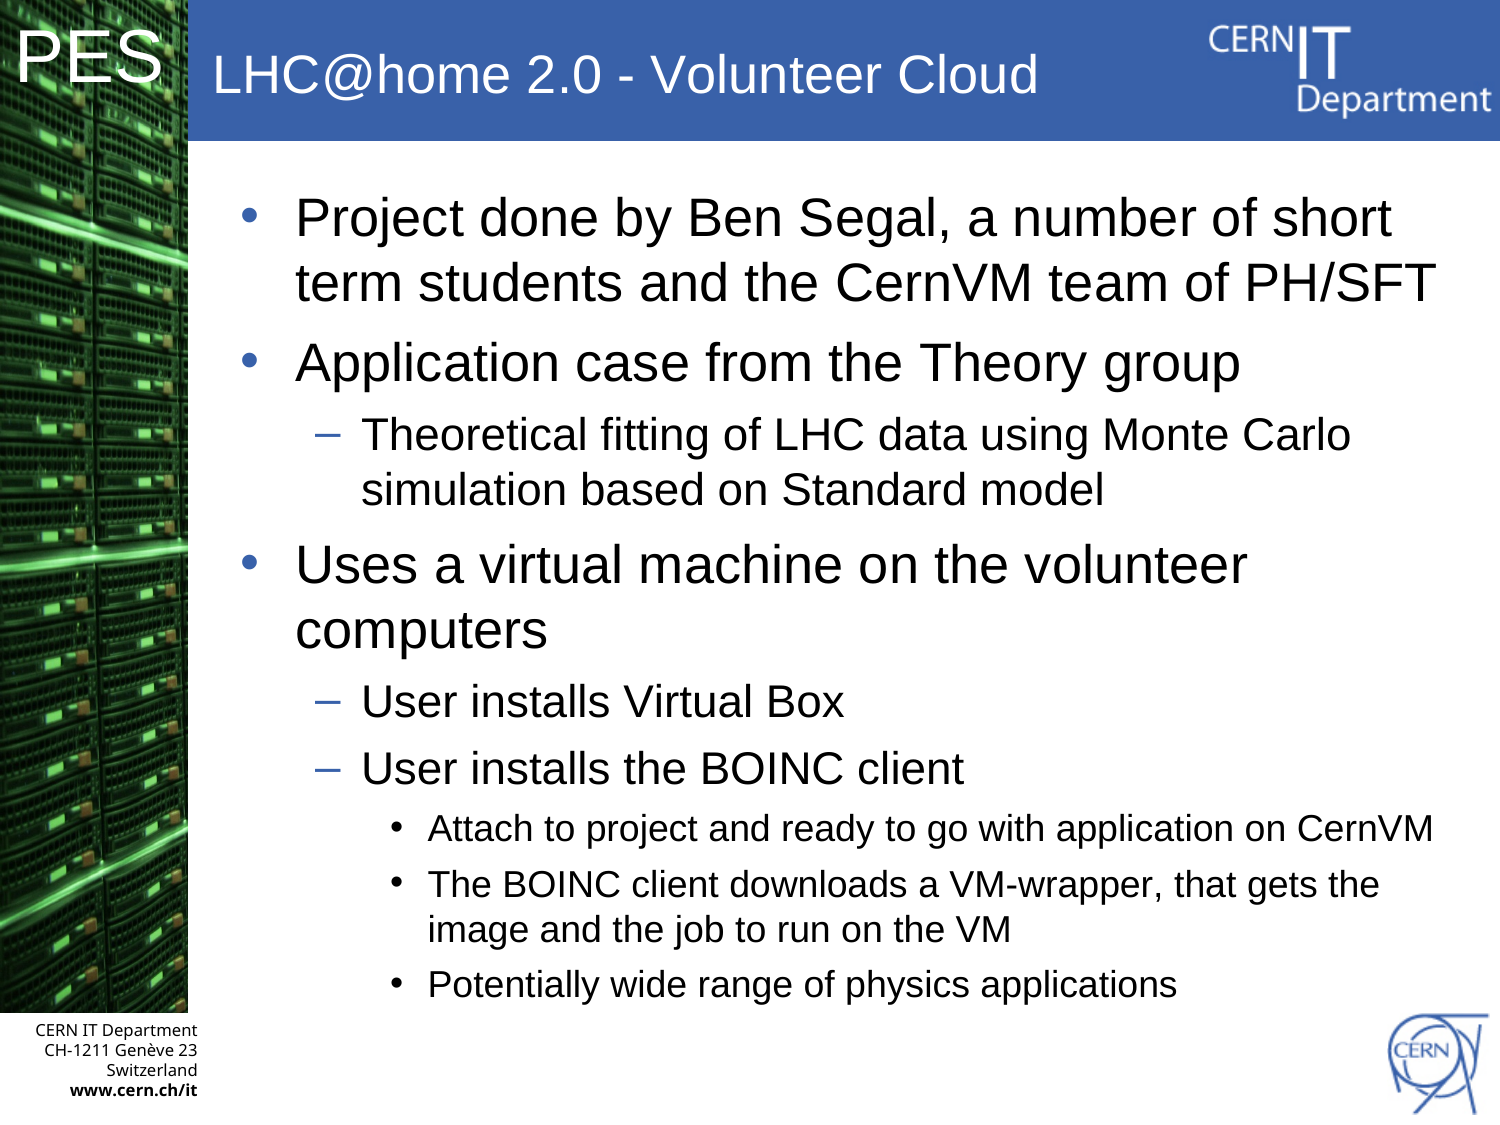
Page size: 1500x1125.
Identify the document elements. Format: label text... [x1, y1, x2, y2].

text_box Project done by Ben Segal, a number of short term students and the CernVM team of PH/SFT Application case from the Theory group Theoretical fitting of LHC data using Monte Carlo simulation based on Standard model Uses a virtual machine on the volunteer computers User installs Virtual Box User installs the BOINC client Attach to project and ready to go with application on CernVM The BOINC client downloads a VM-wrapper, that gets the image and the job to run on the VM Potentially wide range of physics applications [225, 174, 1463, 1125]
picture [1463, 1012, 1490, 1115]
picture [0, 0, 212, 1013]
picture [1125, 0, 1500, 141]
text_box LHC@home 2.0 - Volunteer Cloud [212, 0, 1125, 153]
